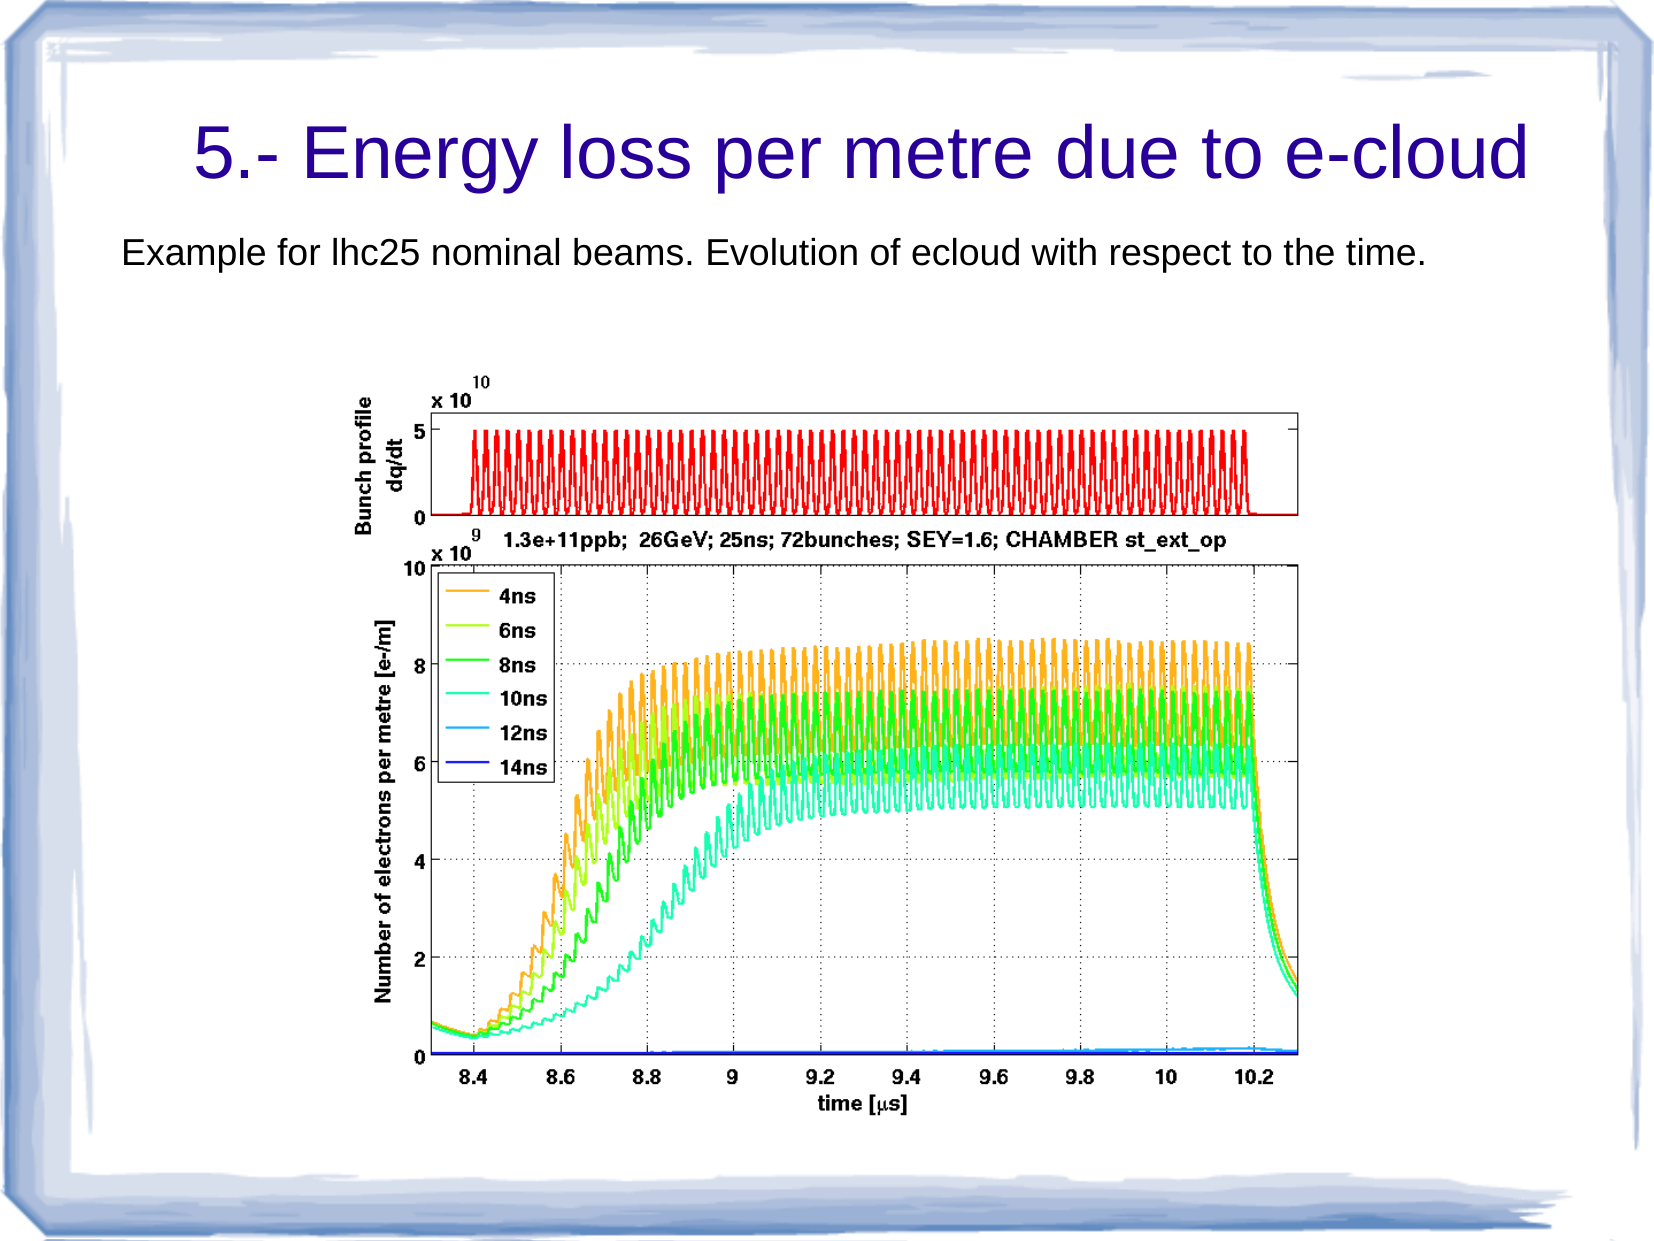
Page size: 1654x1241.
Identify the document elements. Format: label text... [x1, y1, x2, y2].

text_box Example for lhc25 nominal beams. Evolution of ecloud with respect to the time. [106, 224, 1607, 282]
picture [0, 0, 1654, 1241]
title 5.- Energy loss per metre due to e-cloud [82, 49, 1571, 257]
